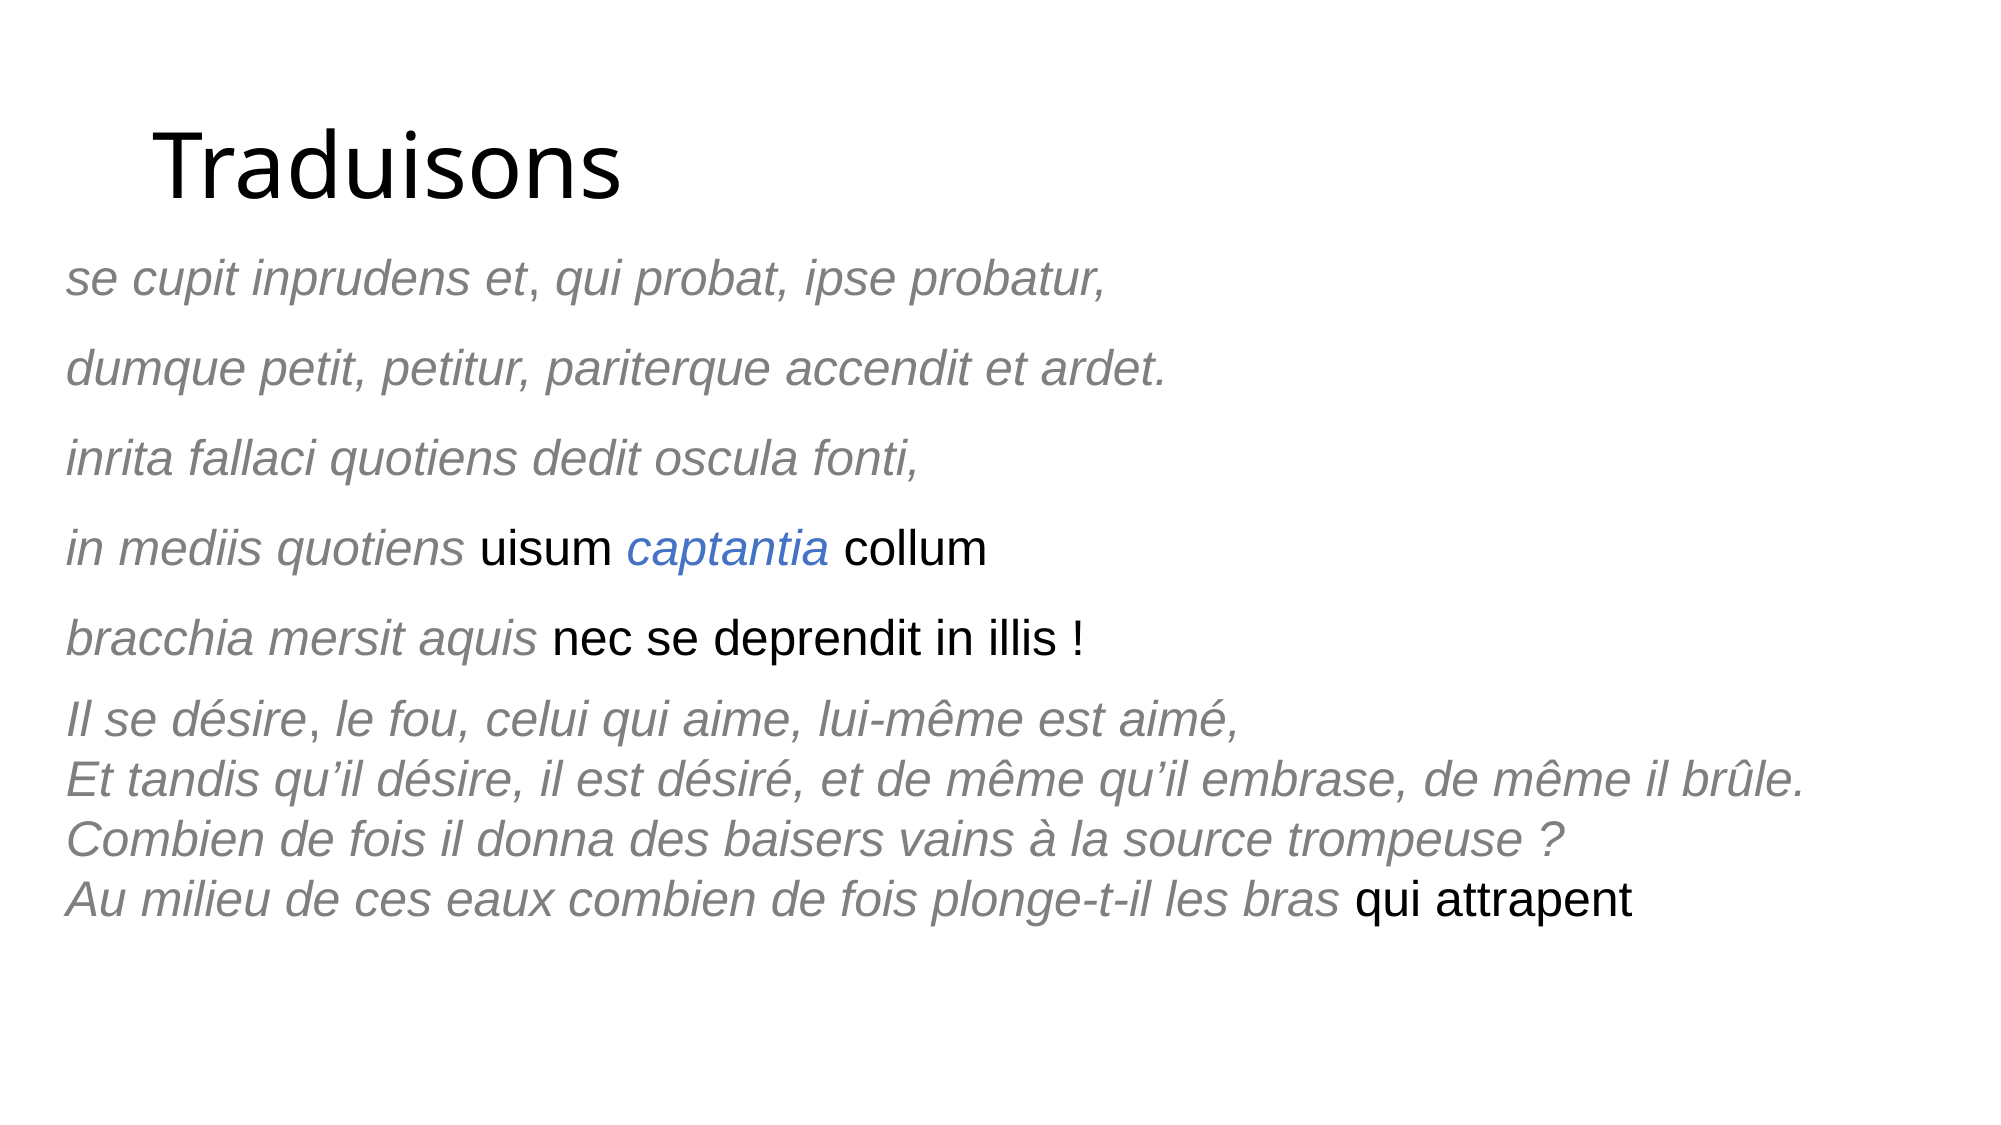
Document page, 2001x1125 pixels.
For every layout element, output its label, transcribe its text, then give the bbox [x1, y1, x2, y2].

list se cupit inprudens et, qui probat, ipse probatur, dumque petit, petitur, pariterque accendit et ardet. inrita fallaci quotiens dedit oscula fonti, in mediis quotiens uisum captantia collum bracchia mersit aquis nec se deprendit in illis ! Il se désire, le fou, celui qui aime, lui-même est aimé, Et tandis qu’il désire, il est désiré, et de même qu’il embrase, de même il brûle. Combien de fois il donna des baisers vains à la source trompeuse ? Au milieu de ces eaux combien de fois plonge-t-il les bras qui attrapent [50, 207, 2000, 1083]
title Traduisons [137, 59, 1863, 207]
